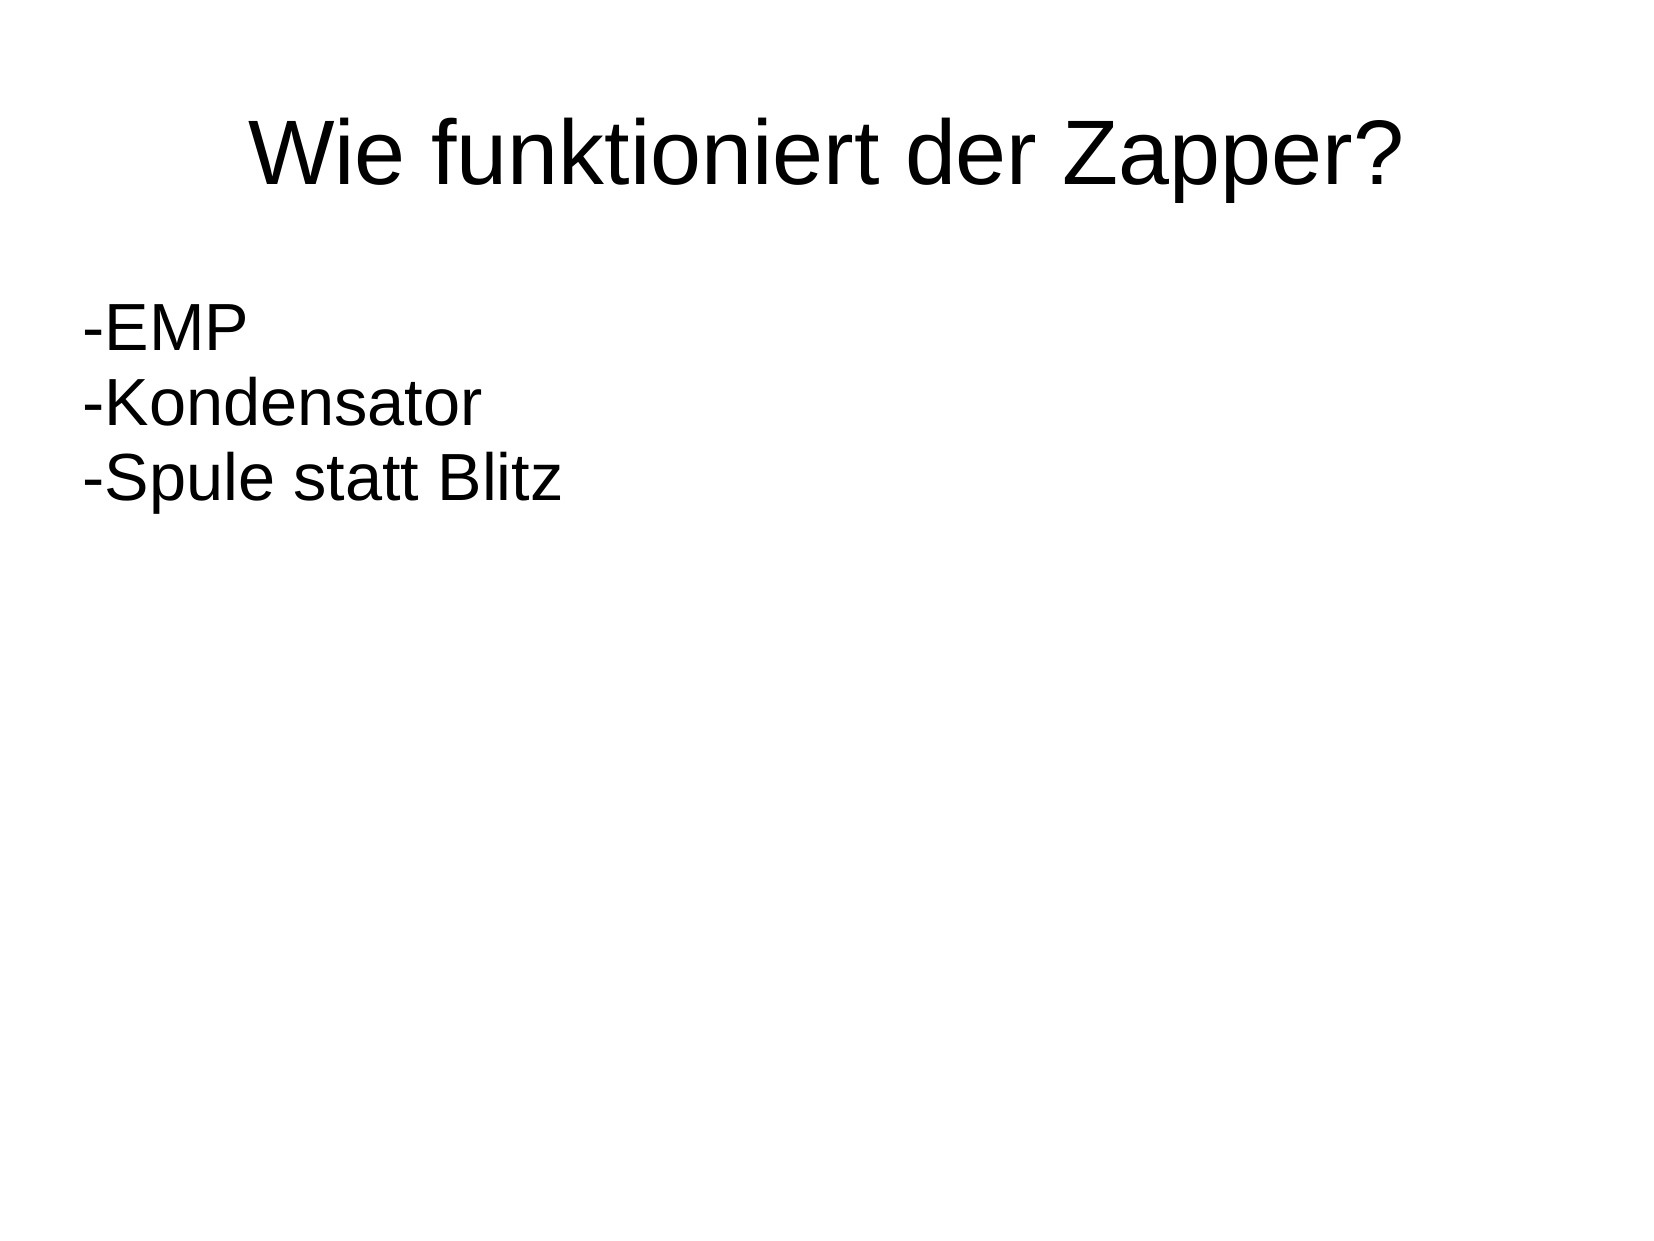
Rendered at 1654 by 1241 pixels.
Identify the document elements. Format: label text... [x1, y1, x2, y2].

title Wie funktioniert der Zapper? [82, 49, 1571, 257]
subtitle -EMP -Kondensator -Spule statt Blitz [82, 290, 1571, 1010]
